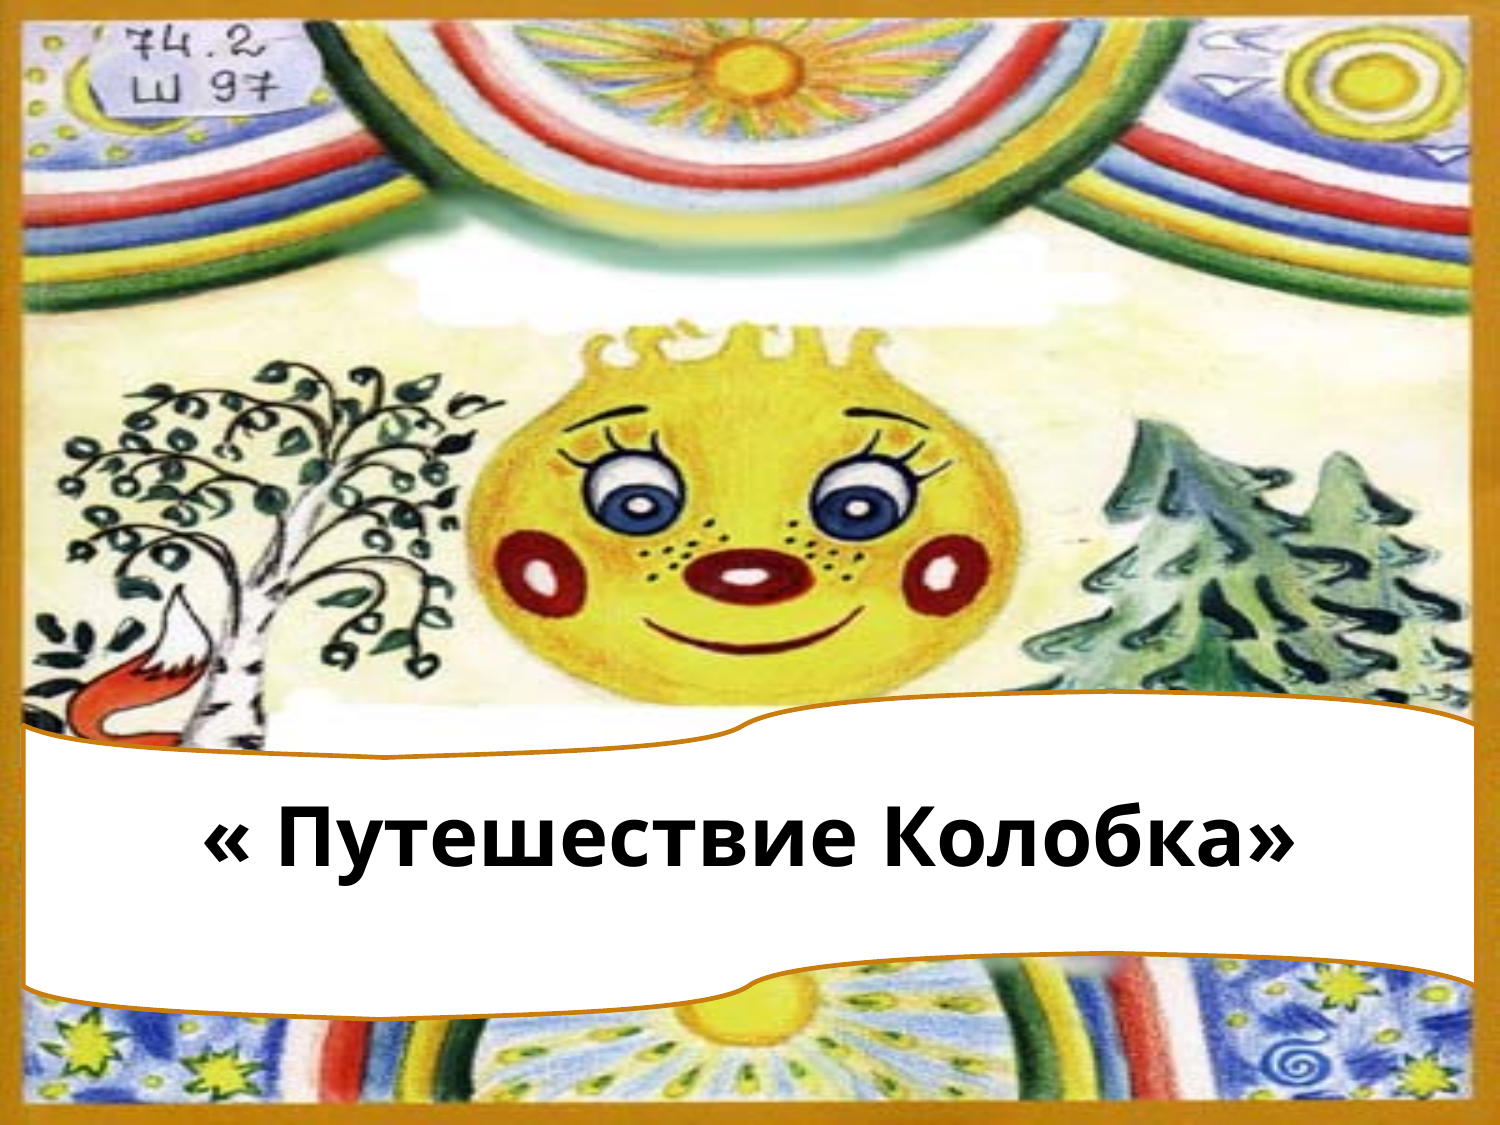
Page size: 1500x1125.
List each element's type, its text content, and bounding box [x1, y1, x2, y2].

text_box « Путешествие Колобка» [23, 691, 1477, 1020]
picture [0, 0, 1500, 1125]
